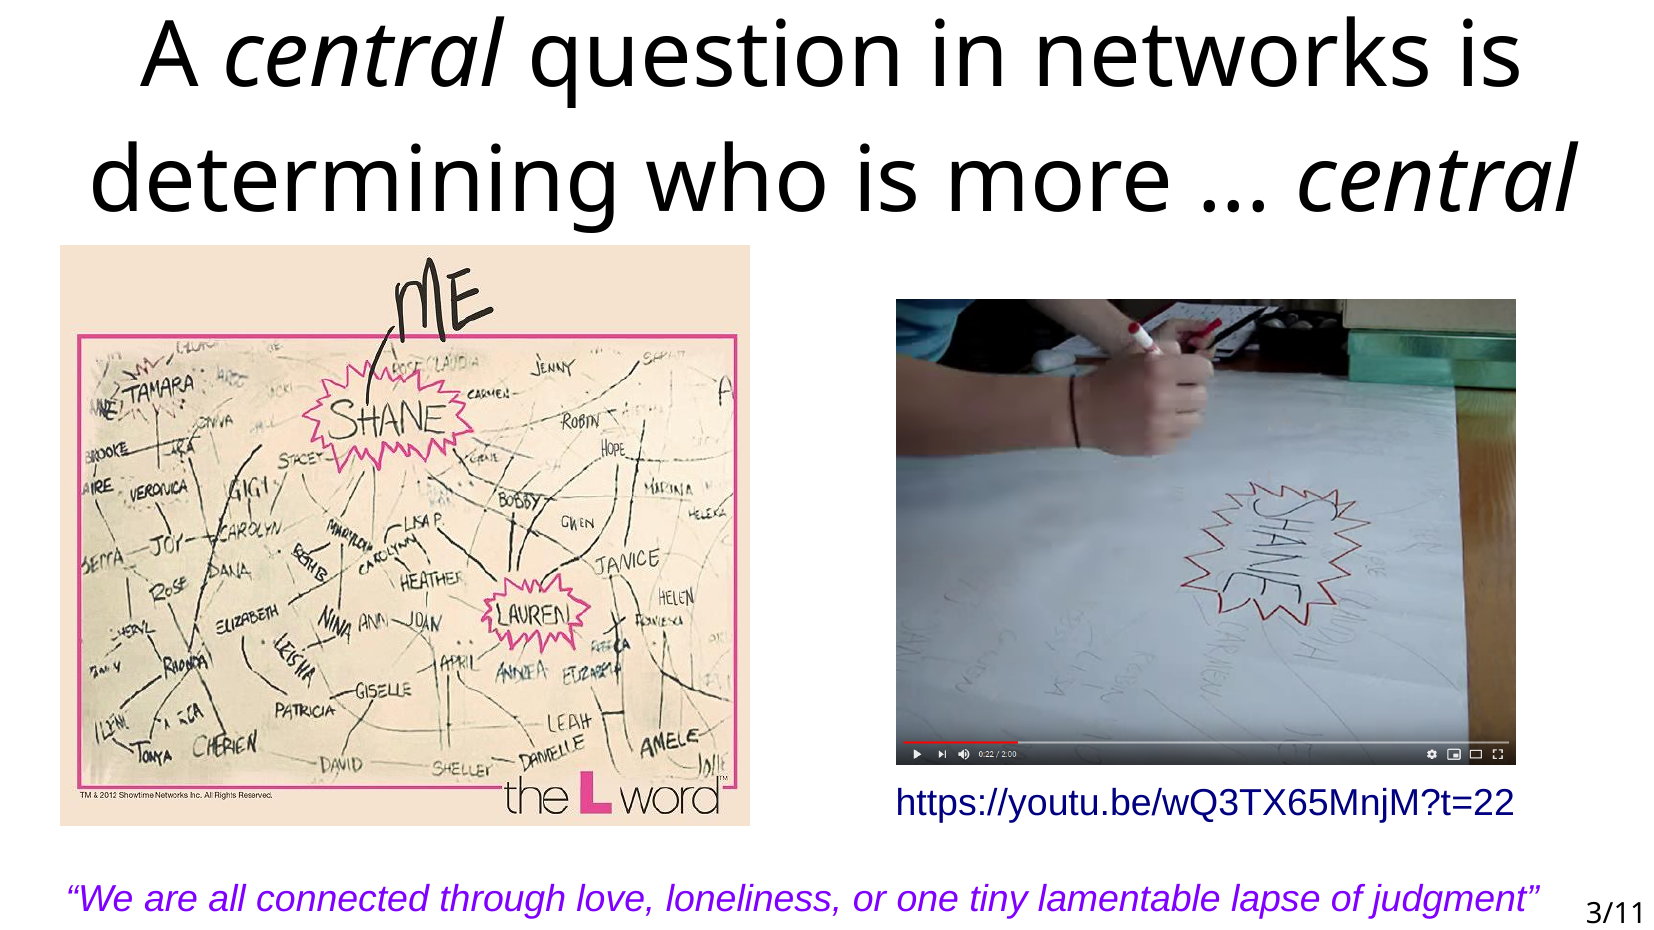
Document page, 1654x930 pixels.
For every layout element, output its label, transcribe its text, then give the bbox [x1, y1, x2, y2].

title A central question in networks is determining who is more ... central [45, 0, 1621, 243]
text_box https://youtu.be/wQ3TX65MnjM?t=22 [880, 774, 1531, 831]
picture [60, 245, 751, 826]
text_box “We are all connected through love, loneliness, or one tiny lamentable lapse of judgment” [30, 870, 1576, 927]
picture [896, 299, 1516, 765]
